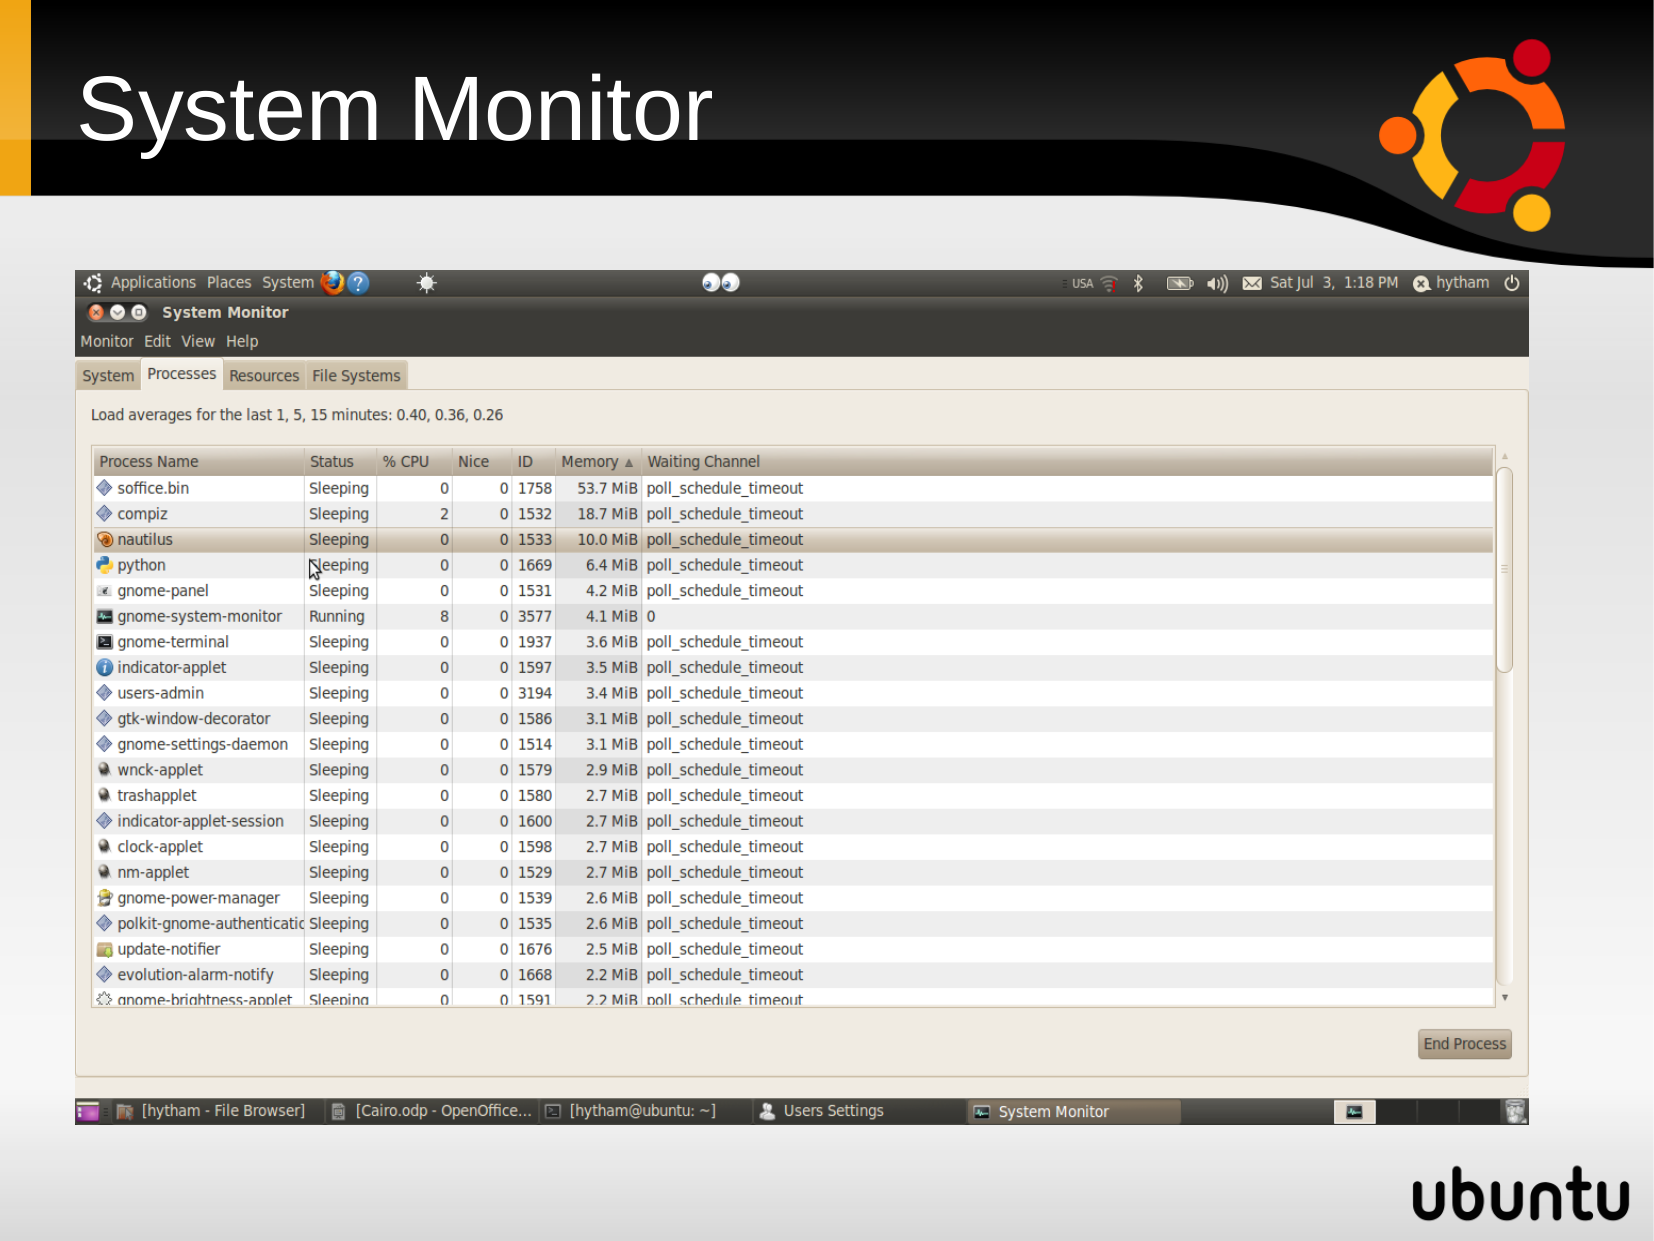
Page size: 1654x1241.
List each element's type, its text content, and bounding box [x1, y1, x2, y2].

title System Monitor [76, 7, 1565, 200]
picture [0, 0, 1654, 1241]
